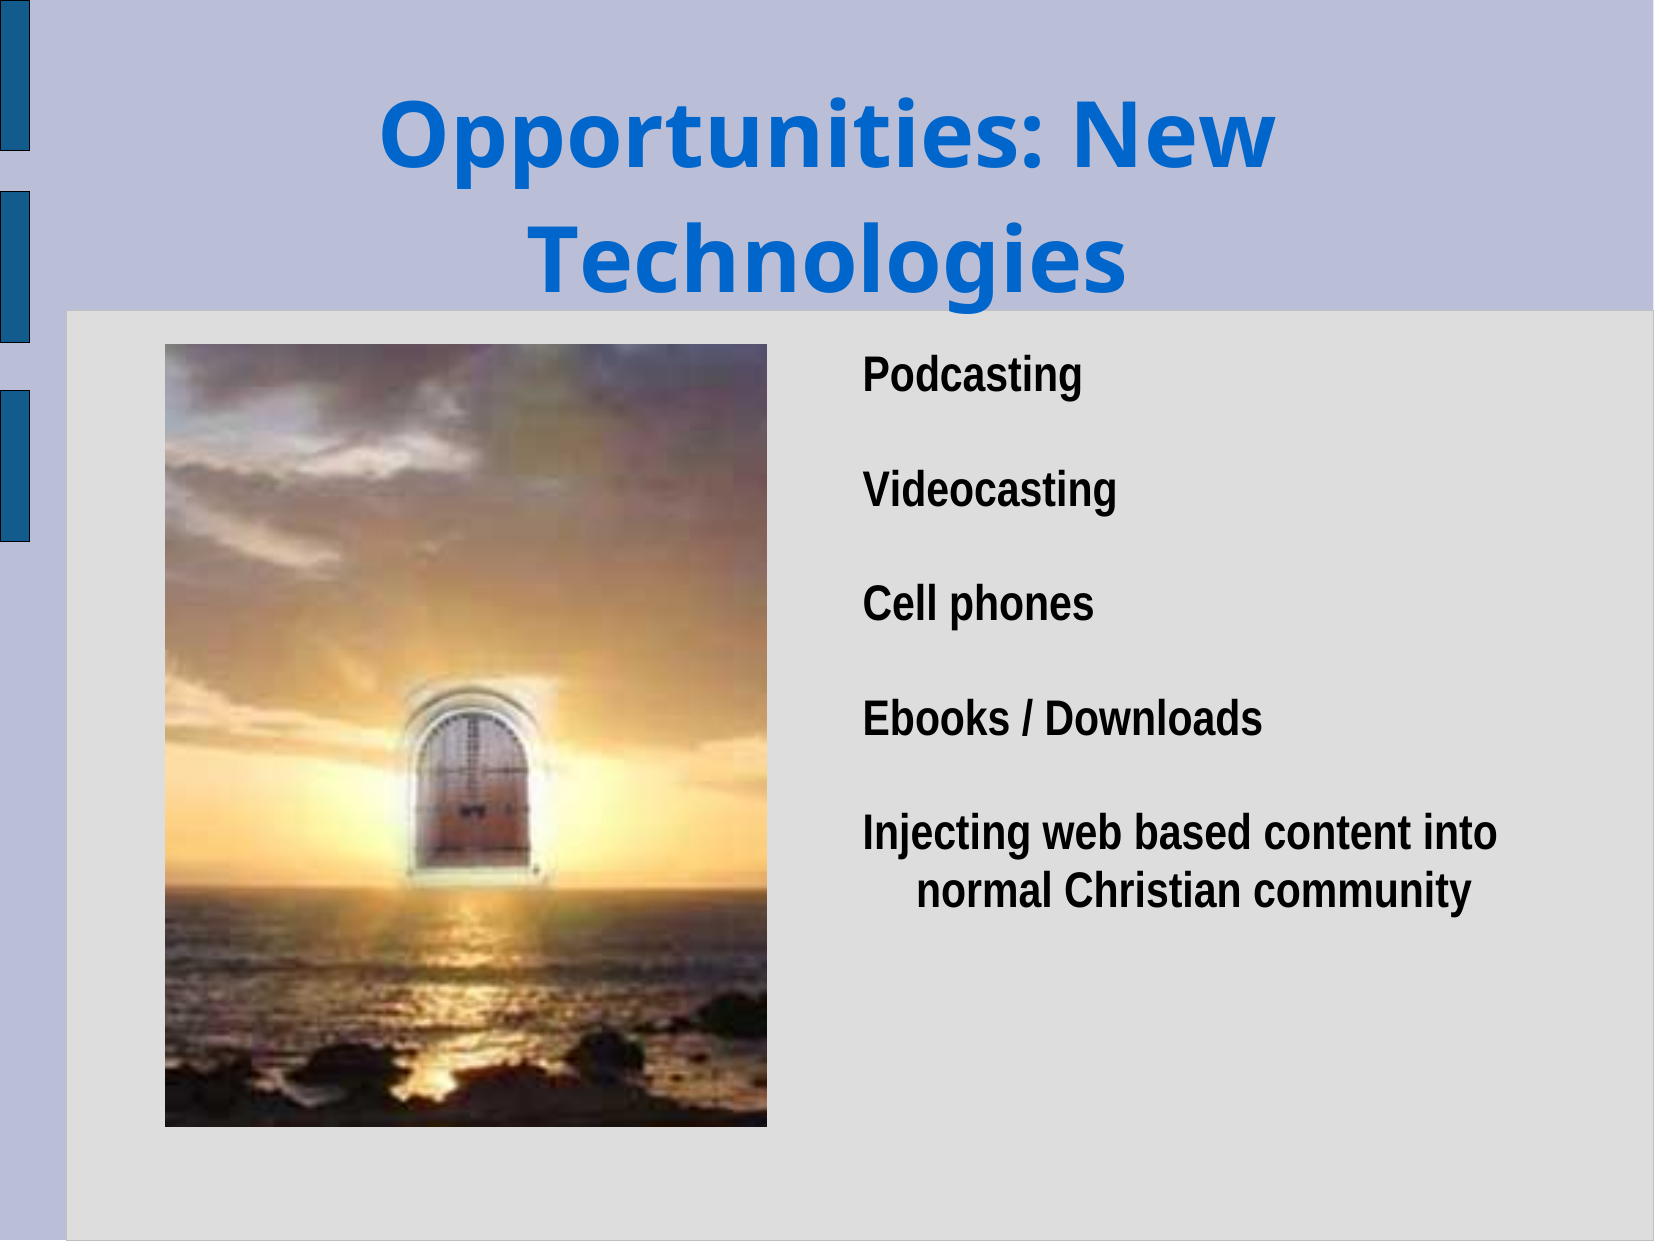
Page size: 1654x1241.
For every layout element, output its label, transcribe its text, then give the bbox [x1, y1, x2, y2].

list Podcasting Videocasting Cell phones Ebooks / Downloads Injecting web based content into normal Christian community [845, 344, 1535, 1127]
picture [165, 344, 767, 1127]
title Opportunities: New Technologies [121, 91, 1534, 299]
